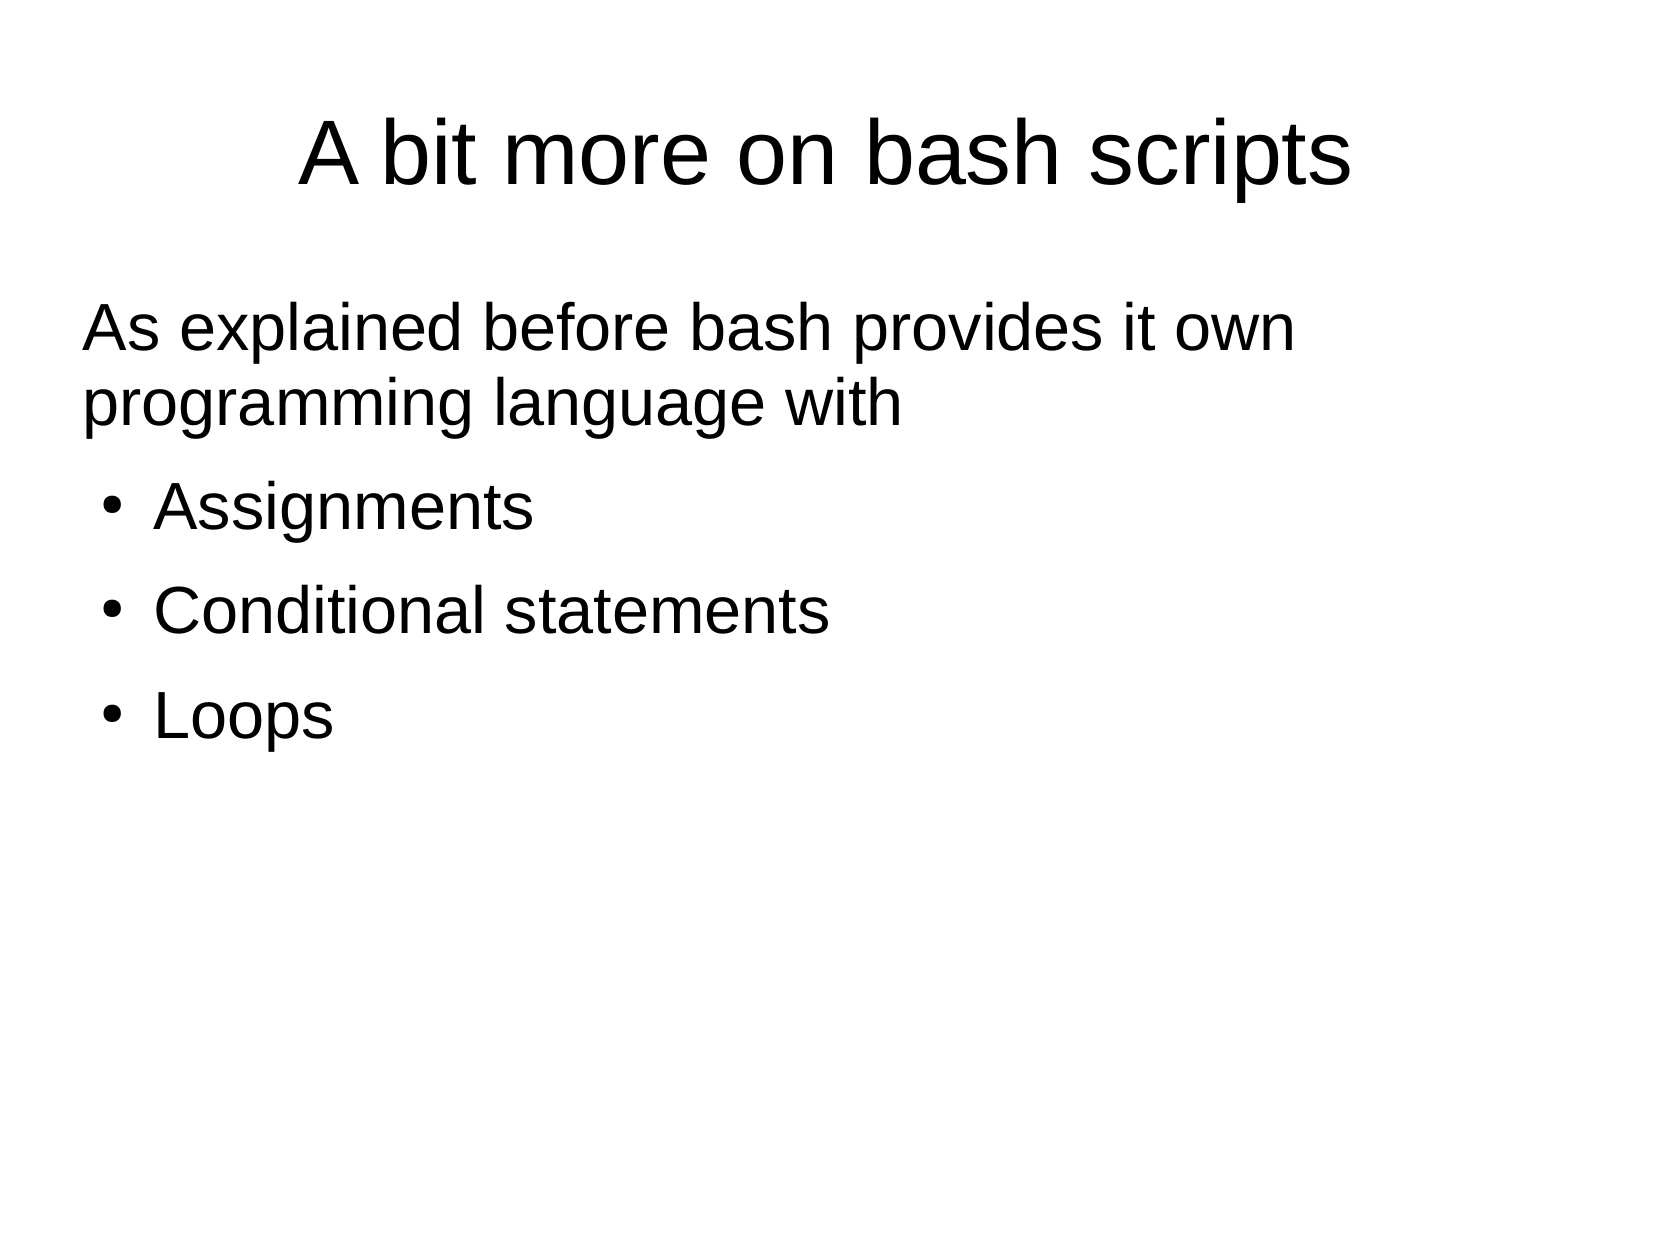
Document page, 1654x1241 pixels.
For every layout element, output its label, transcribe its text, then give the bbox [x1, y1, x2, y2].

title A bit more on bash scripts [82, 49, 1571, 257]
list As explained before bash provides it own programming language with Assignments Conditional statements Loops [82, 290, 1571, 1010]
